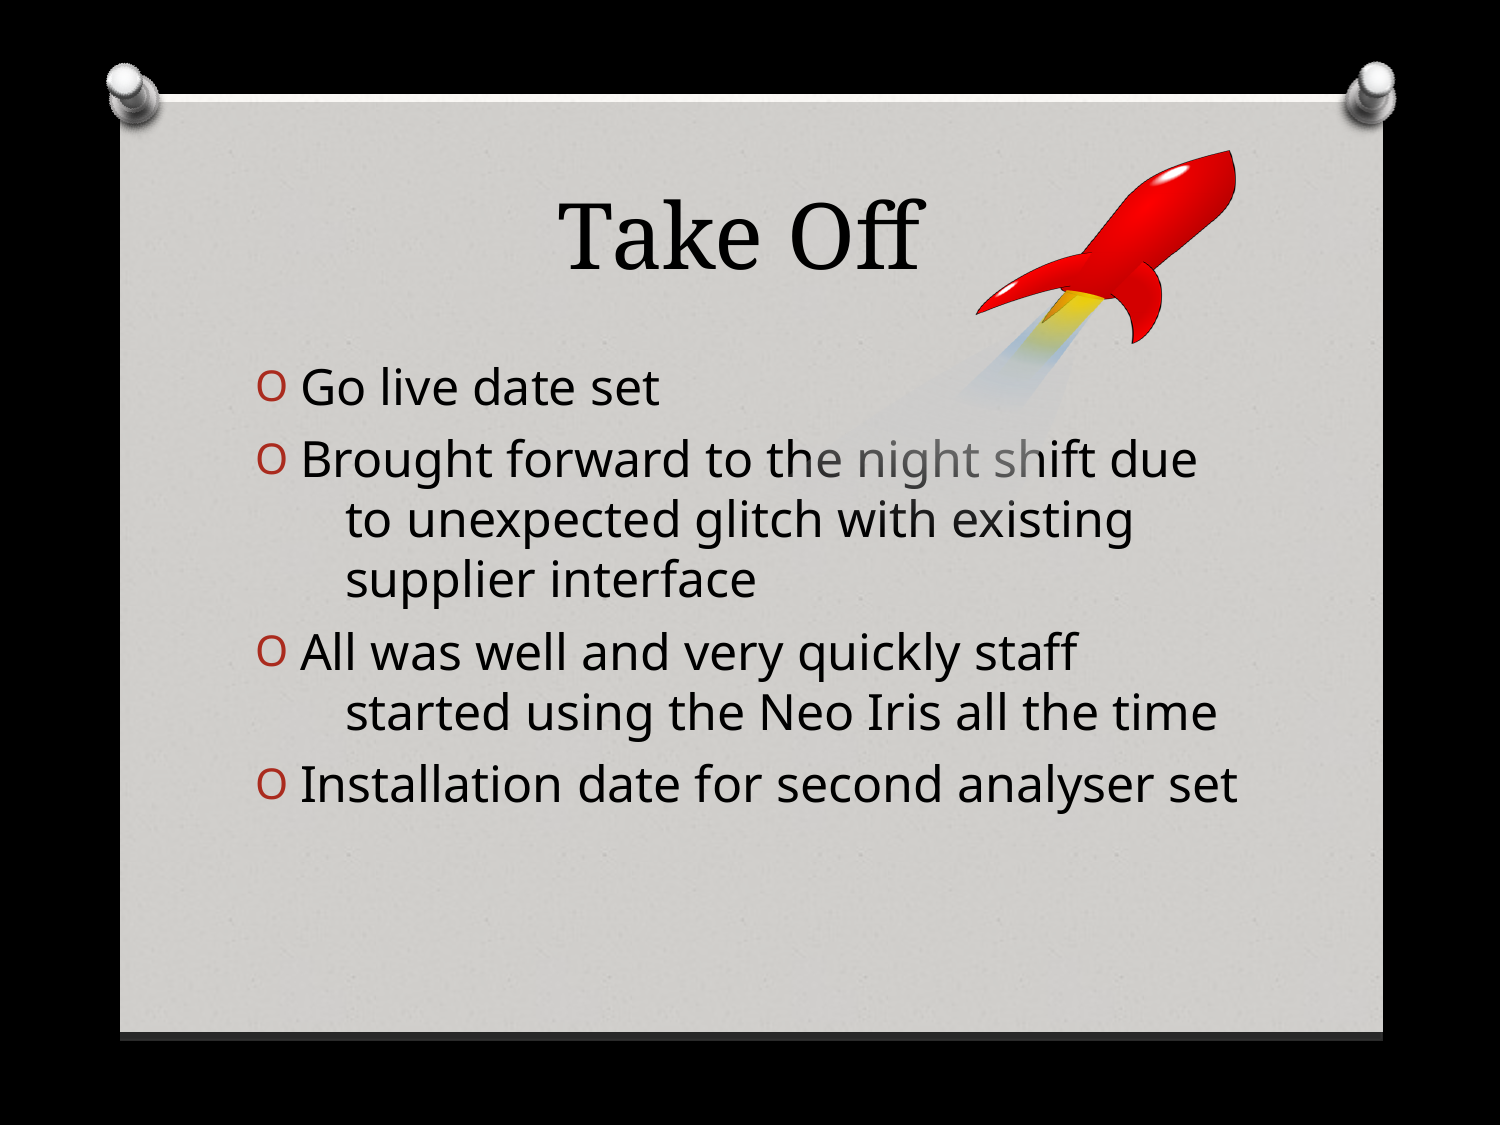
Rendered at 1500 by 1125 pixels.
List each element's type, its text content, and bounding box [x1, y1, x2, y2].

title Take Off [179, 134, 731, 332]
list Go live date set Brought forward to the night shift due to unexpected glitch with existing supplier interface All was well and very quickly staff started using the Neo Iris all the time Installation date for second analyser set [240, 347, 1257, 939]
picture [731, 134, 1454, 609]
